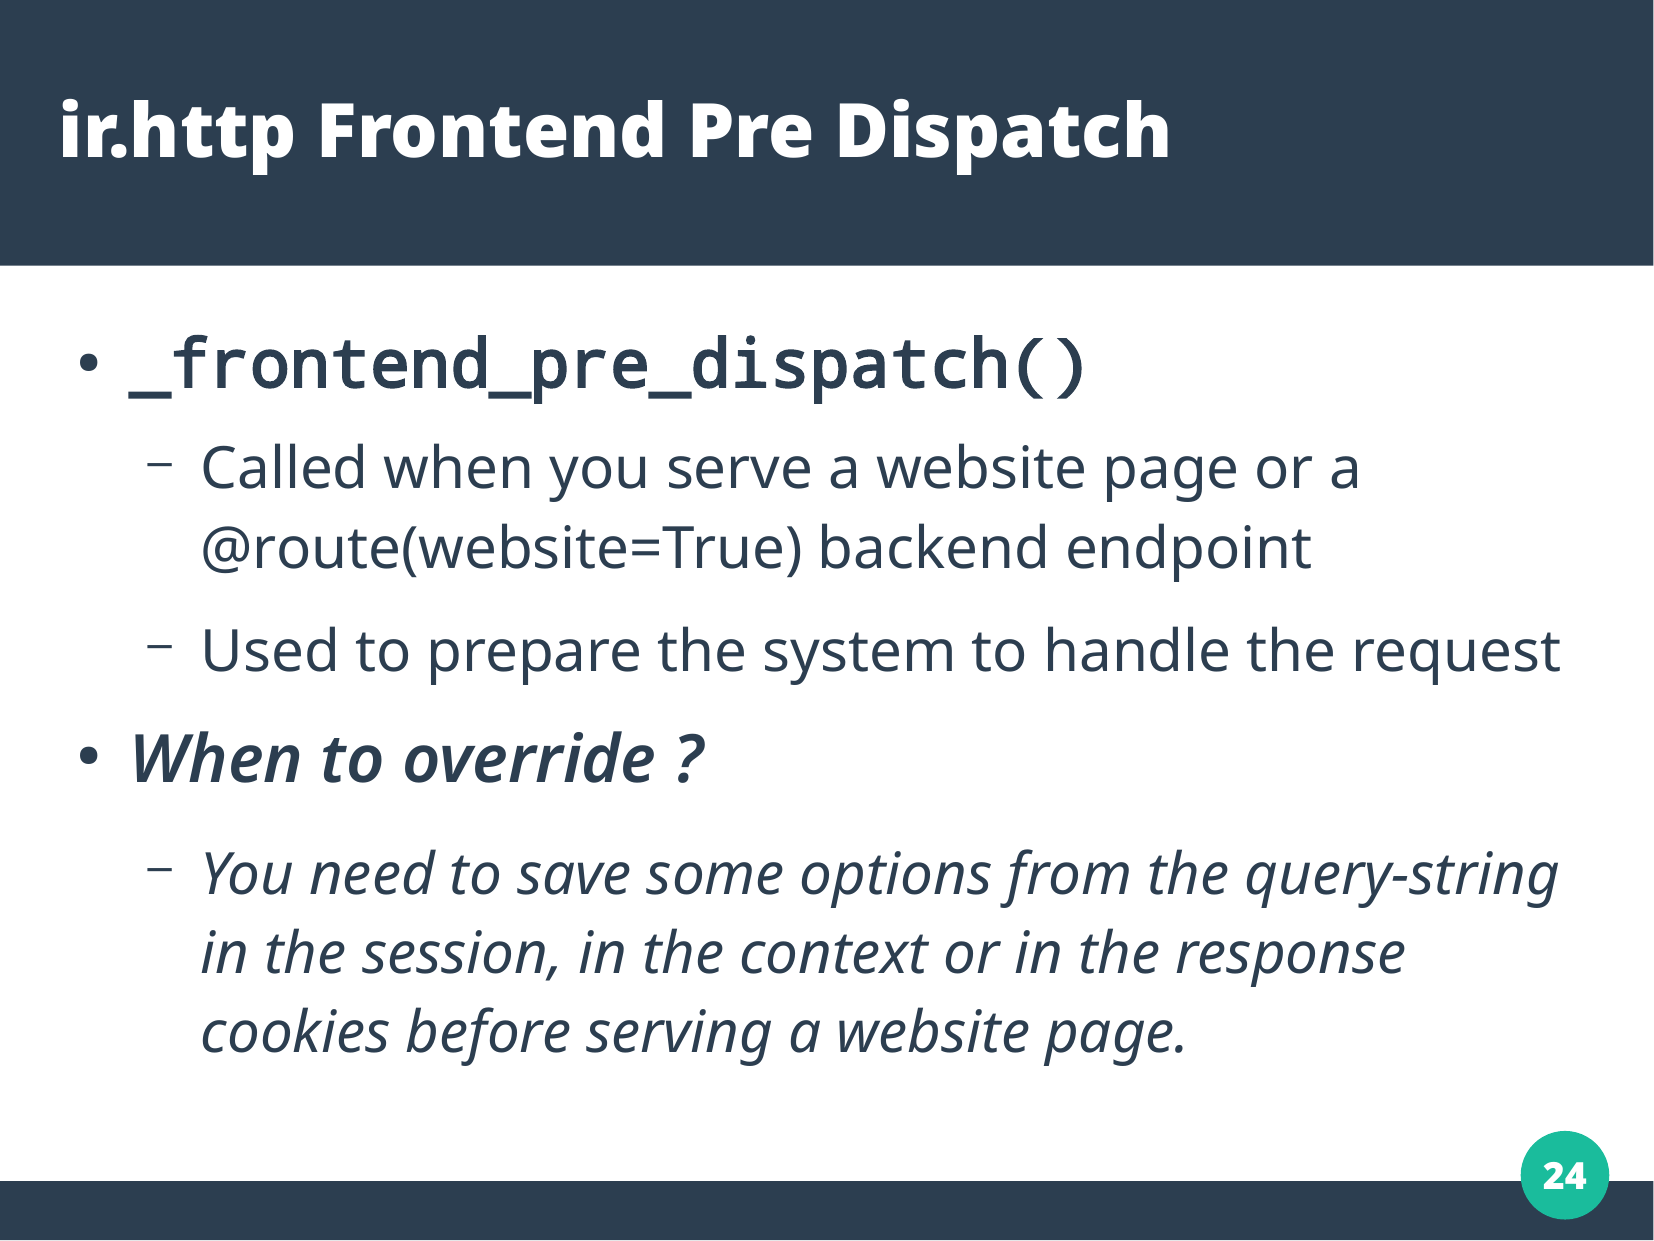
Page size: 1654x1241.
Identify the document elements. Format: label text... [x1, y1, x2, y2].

list _frontend_pre_dispatch() Called when you serve a website page or a @route(website=True) backend endpoint Used to prepare the system to handle the request When to override ? You need to save some options from the query-string in the session, in the context or in the response cookies before serving a website page. [59, 324, 1595, 1152]
title ir.http Frontend Pre Dispatch [59, 49, 1595, 207]
